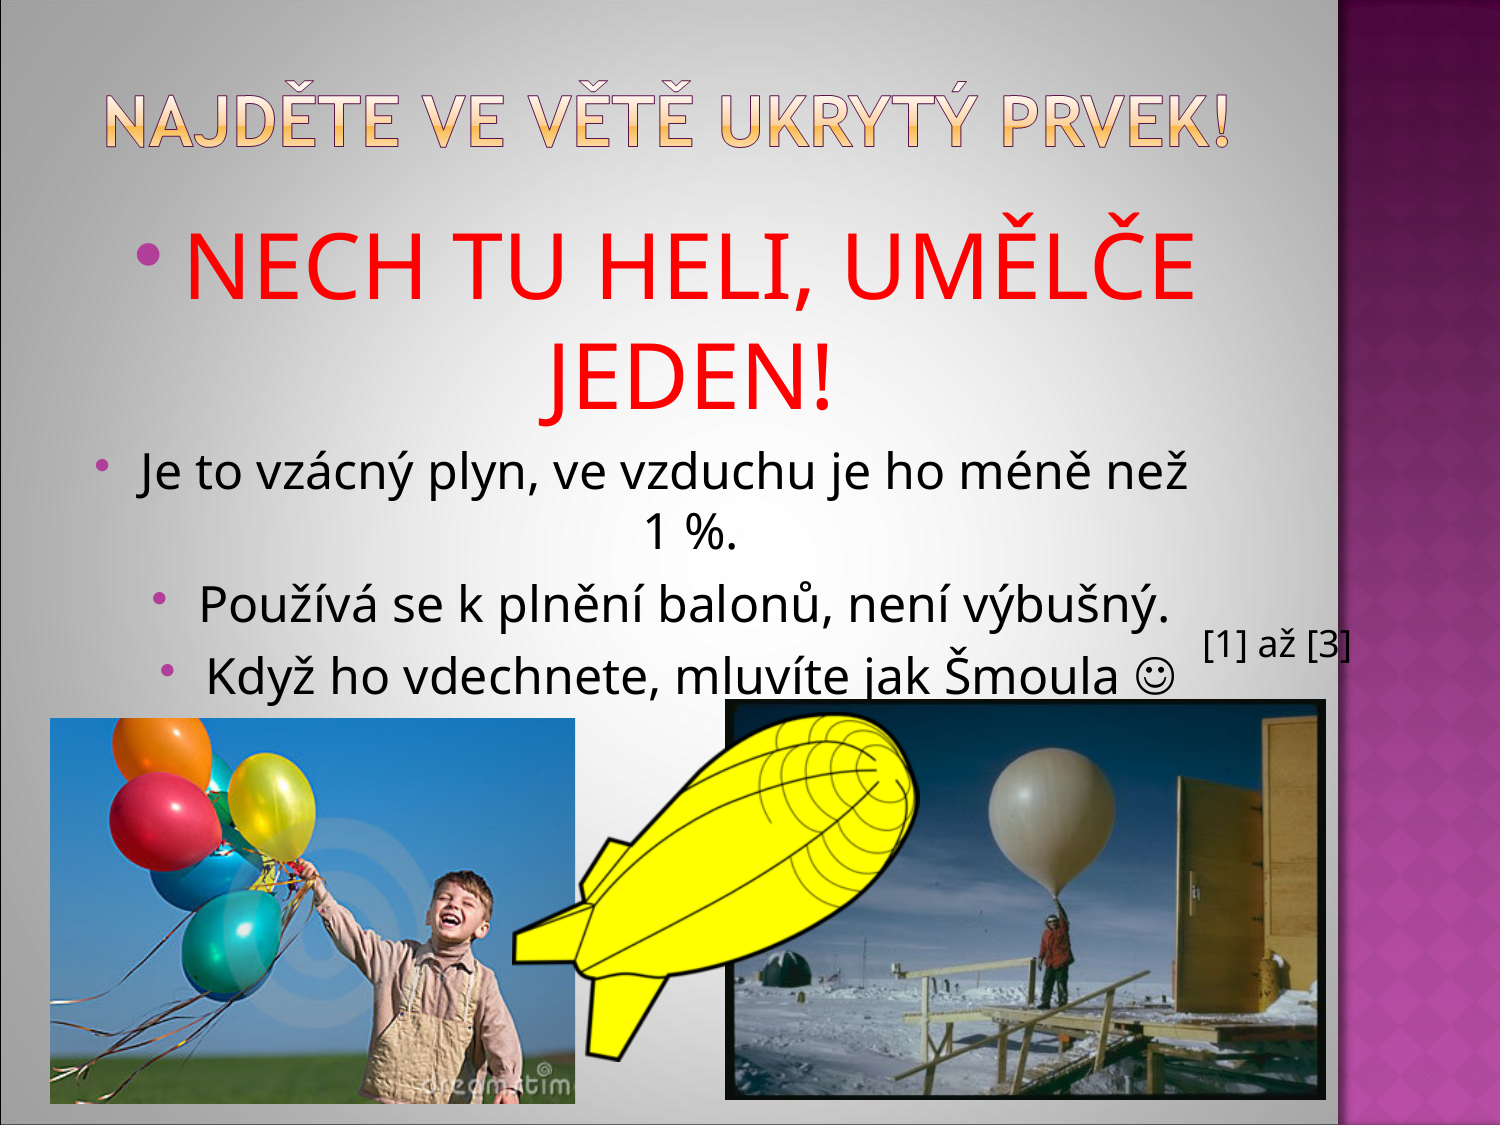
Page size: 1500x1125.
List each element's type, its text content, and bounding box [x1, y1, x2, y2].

text_box [59, 52, 1279, 165]
picture [0, 0, 1500, 1125]
text_box [1] až [3] [1187, 612, 1450, 673]
list NECH TU HELI, UMĚLČE JEDEN! Je to vzácný plyn, ve vzduchu je ho méně než 1 %. Používá se k plnění balonů, není výbušný. Když ho vdechnete, mluvíte jak Šmoula  [75, 199, 1263, 718]
